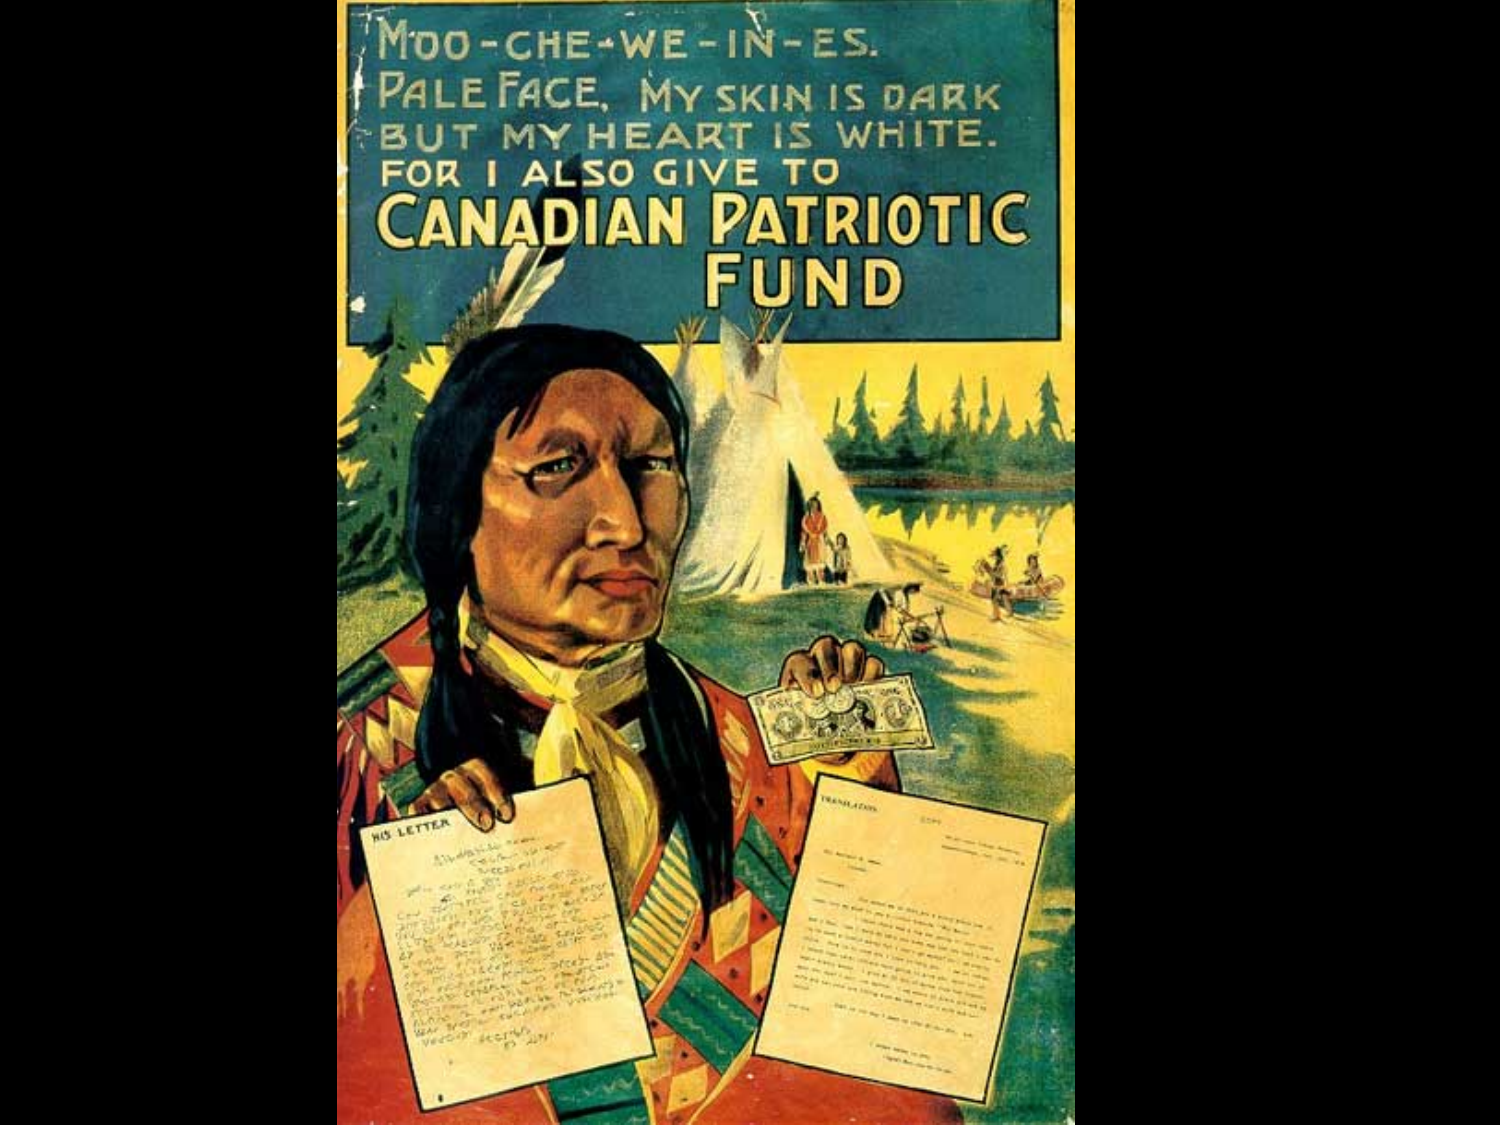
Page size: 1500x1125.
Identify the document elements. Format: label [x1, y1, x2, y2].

picture [337, 0, 1075, 1125]
